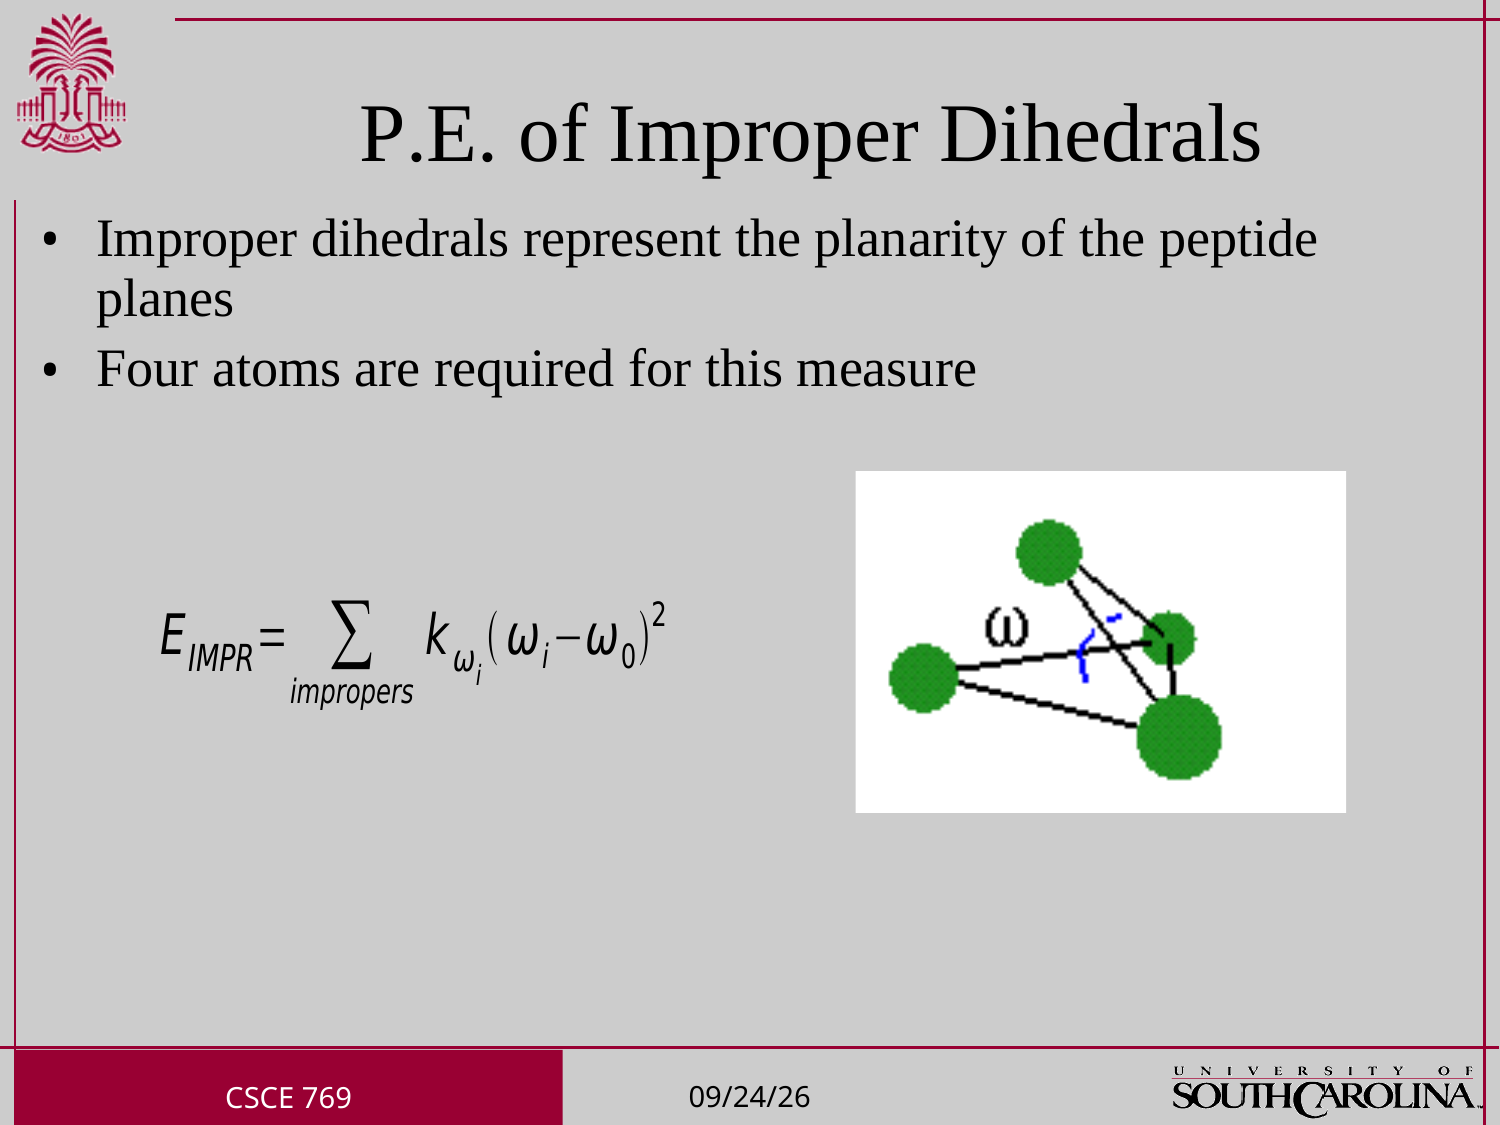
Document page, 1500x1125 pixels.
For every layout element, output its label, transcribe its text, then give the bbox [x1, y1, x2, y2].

chart [150, 594, 678, 713]
list Improper dihedrals represent the planarity of the peptide planes Four atoms are required for this measure [24, 200, 1476, 413]
picture [12, 12, 131, 155]
picture [1162, 1049, 1483, 1125]
picture [855, 471, 1347, 813]
title P.E. of Improper Dihedrals [174, 9, 1450, 188]
